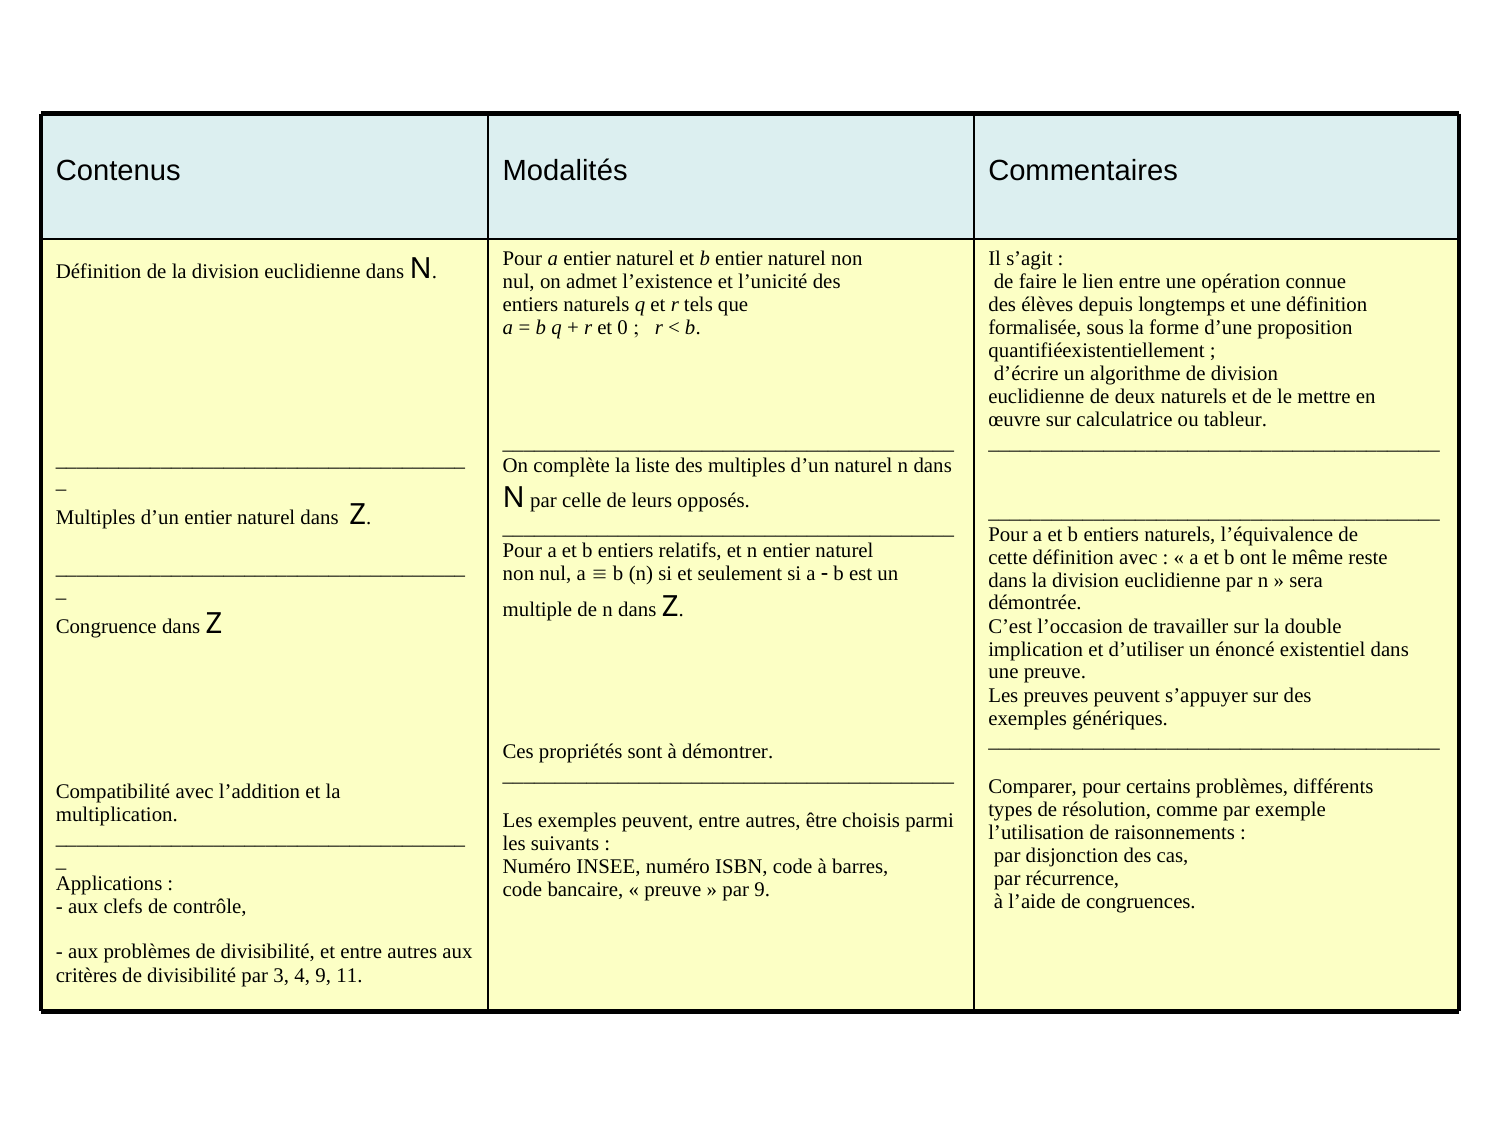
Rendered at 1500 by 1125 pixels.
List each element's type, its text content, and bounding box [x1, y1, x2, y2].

text_box Il s’agit : de faire le lien entre une opération connue des élèves depuis longtemps et une définition formalisée, sous la forme d’une proposition quantifiéexistentiellement ; d’écrire un algorithme de division euclidienne de deux naturels et de le mettre en œuvre sur calculatrice ou tableur. ___________________________________________ ___________________________________________ Pour a et b entiers naturels, l’équivalence de cette définition avec : « a et b ont le même reste dans la division euclidienne par n » sera démontrée. C’est l’occasion de travailler sur la double implication et d’utiliser un énoncé existentiel dans une preuve. Les preuves peuvent s’appuyer sur des exemples génériques. ___________________________________________ Comparer, pour certains problèmes, différents types de résolution, comme par exemple l’utilisation de raisonnements : par disjonction des cas, par récurrence, à l’aide de congruences. [975, 240, 1457, 1009]
text_box Définition de la division euclidienne dans N. ________________________________________ Multiples d’un entier naturel dans Z. ________________________________________ Congruence dans Z Compatibilité avec l’addition et la multiplication. ________________________________________ Applications : - aux clefs de contrôle, - aux problèmes de divisibilité, et entre autres aux critères de divisibilité par 3, 4, 9, 11. [43, 240, 487, 1009]
text_box Pour a entier naturel et b entier naturel non nul, on admet l’existence et l’unicité des entiers naturels q et r tels que a = b q + r et 0 ; r < b. ___________________________________________ On complète la liste des multiples d’un naturel n dans N par celle de leurs opposés. ___________________________________________ Pour a et b entiers relatifs, et n entier naturel non nul, a  b (n) si et seulement si a  b est un multiple de n dans Z. Ces propriétés sont à démontrer. ___________________________________________ Les exemples peuvent, entre autres, être choisis parmi les suivants : Numéro INSEE, numéro ISBN, code à barres, code bancaire, « preuve » par 9. [489, 240, 973, 1009]
text_box Modalités [489, 116, 973, 238]
text_box Contenus [43, 116, 487, 238]
text_box Commentaires [975, 116, 1457, 238]
